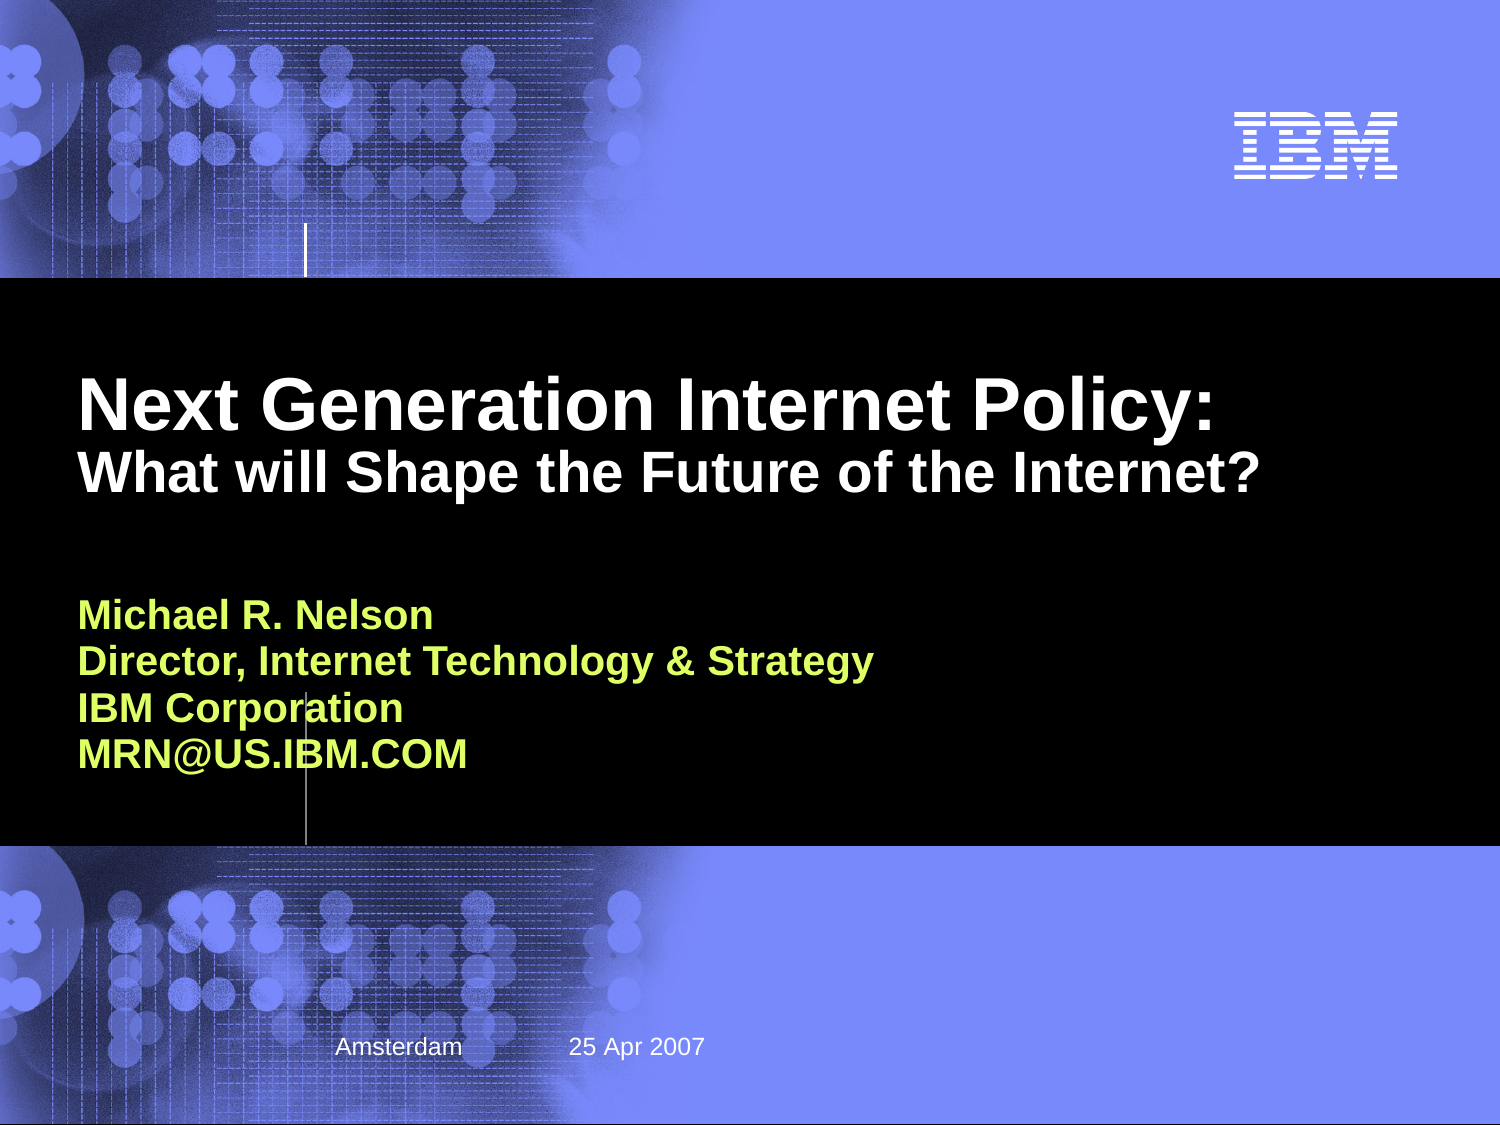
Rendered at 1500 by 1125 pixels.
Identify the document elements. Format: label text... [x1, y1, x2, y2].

subtitle Michael R. Nelson Director, Internet Technology & Strategy IBM Corporation MRN@US.IBM.COM [62, 537, 1338, 815]
picture [0, 846, 1500, 1124]
picture [0, 0, 1500, 278]
title Next Generation Internet Policy: What will Shape the Future of the Internet? [62, 362, 1463, 676]
